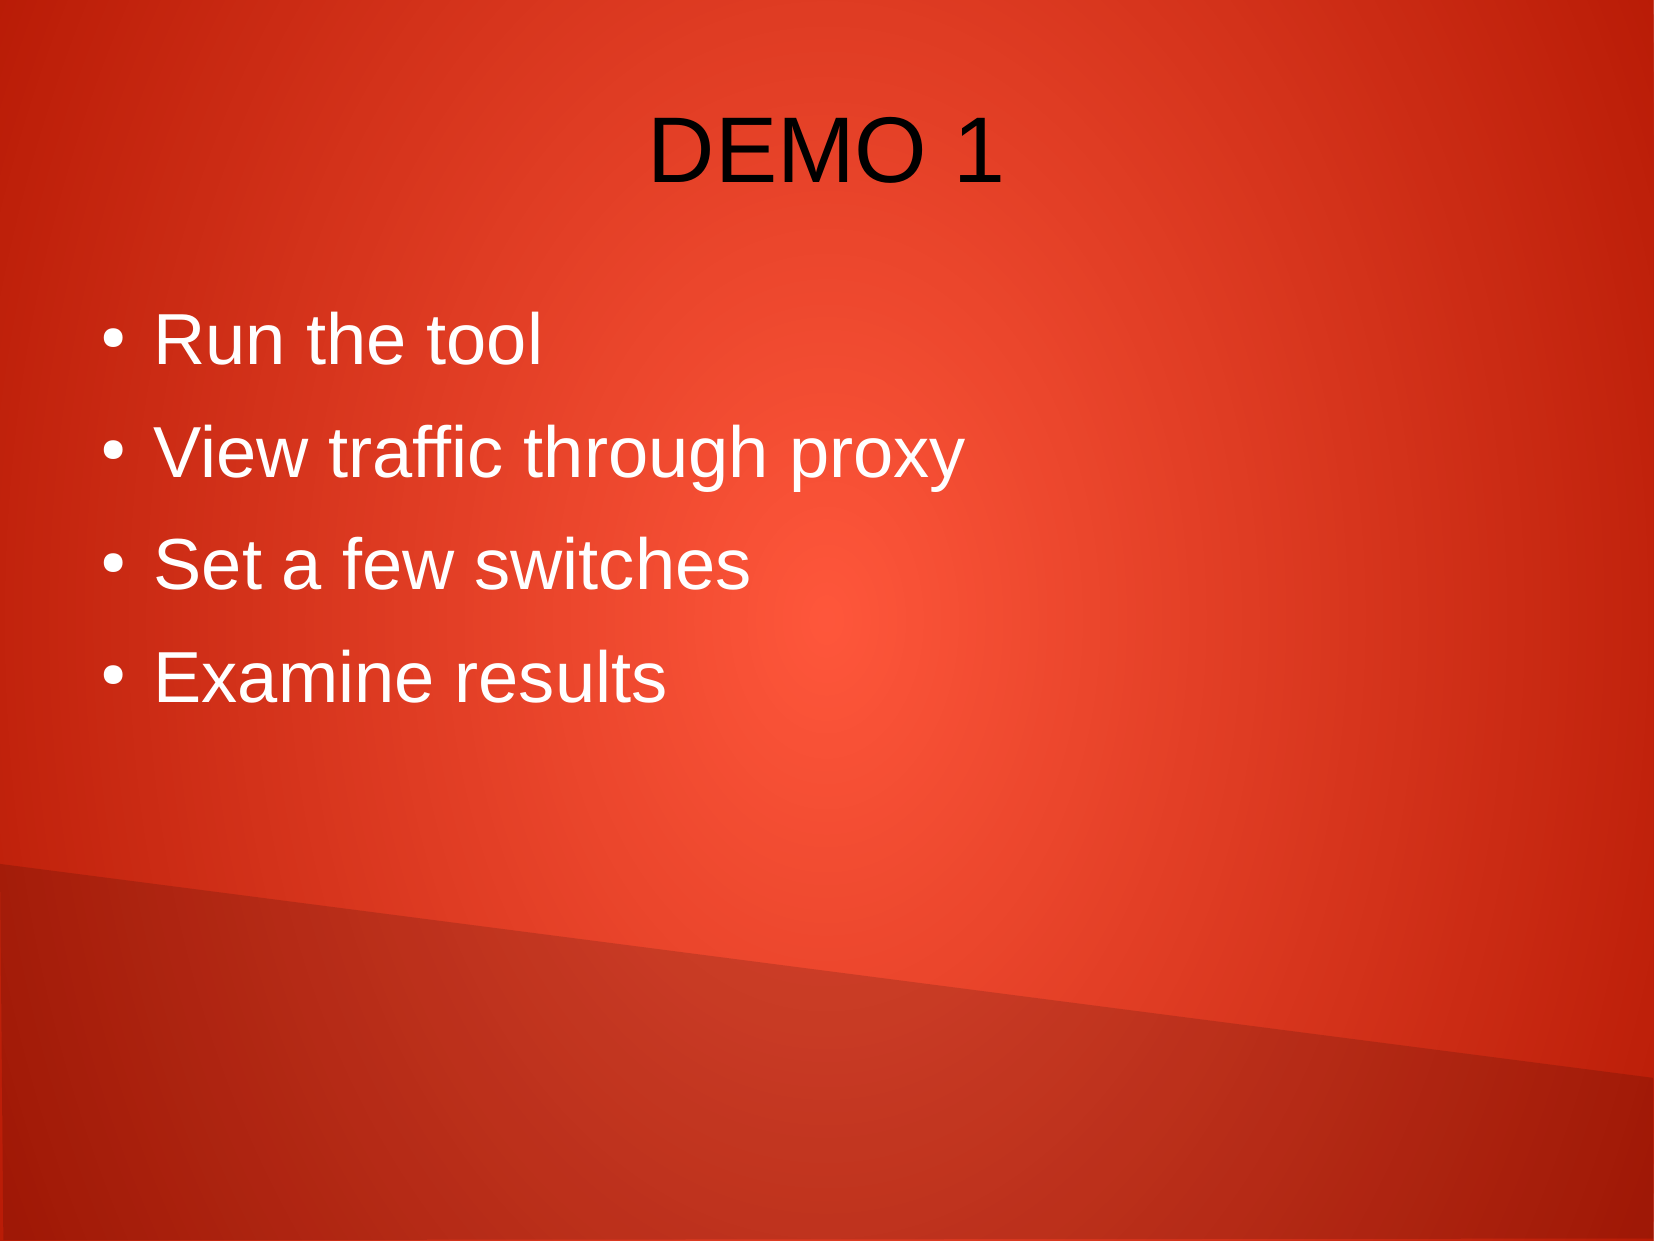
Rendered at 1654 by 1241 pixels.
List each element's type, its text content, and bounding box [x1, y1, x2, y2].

title DEMO 1 [82, 47, 1571, 252]
list Run the tool View traffic through proxy Set a few switches Examine results [82, 299, 1571, 1019]
